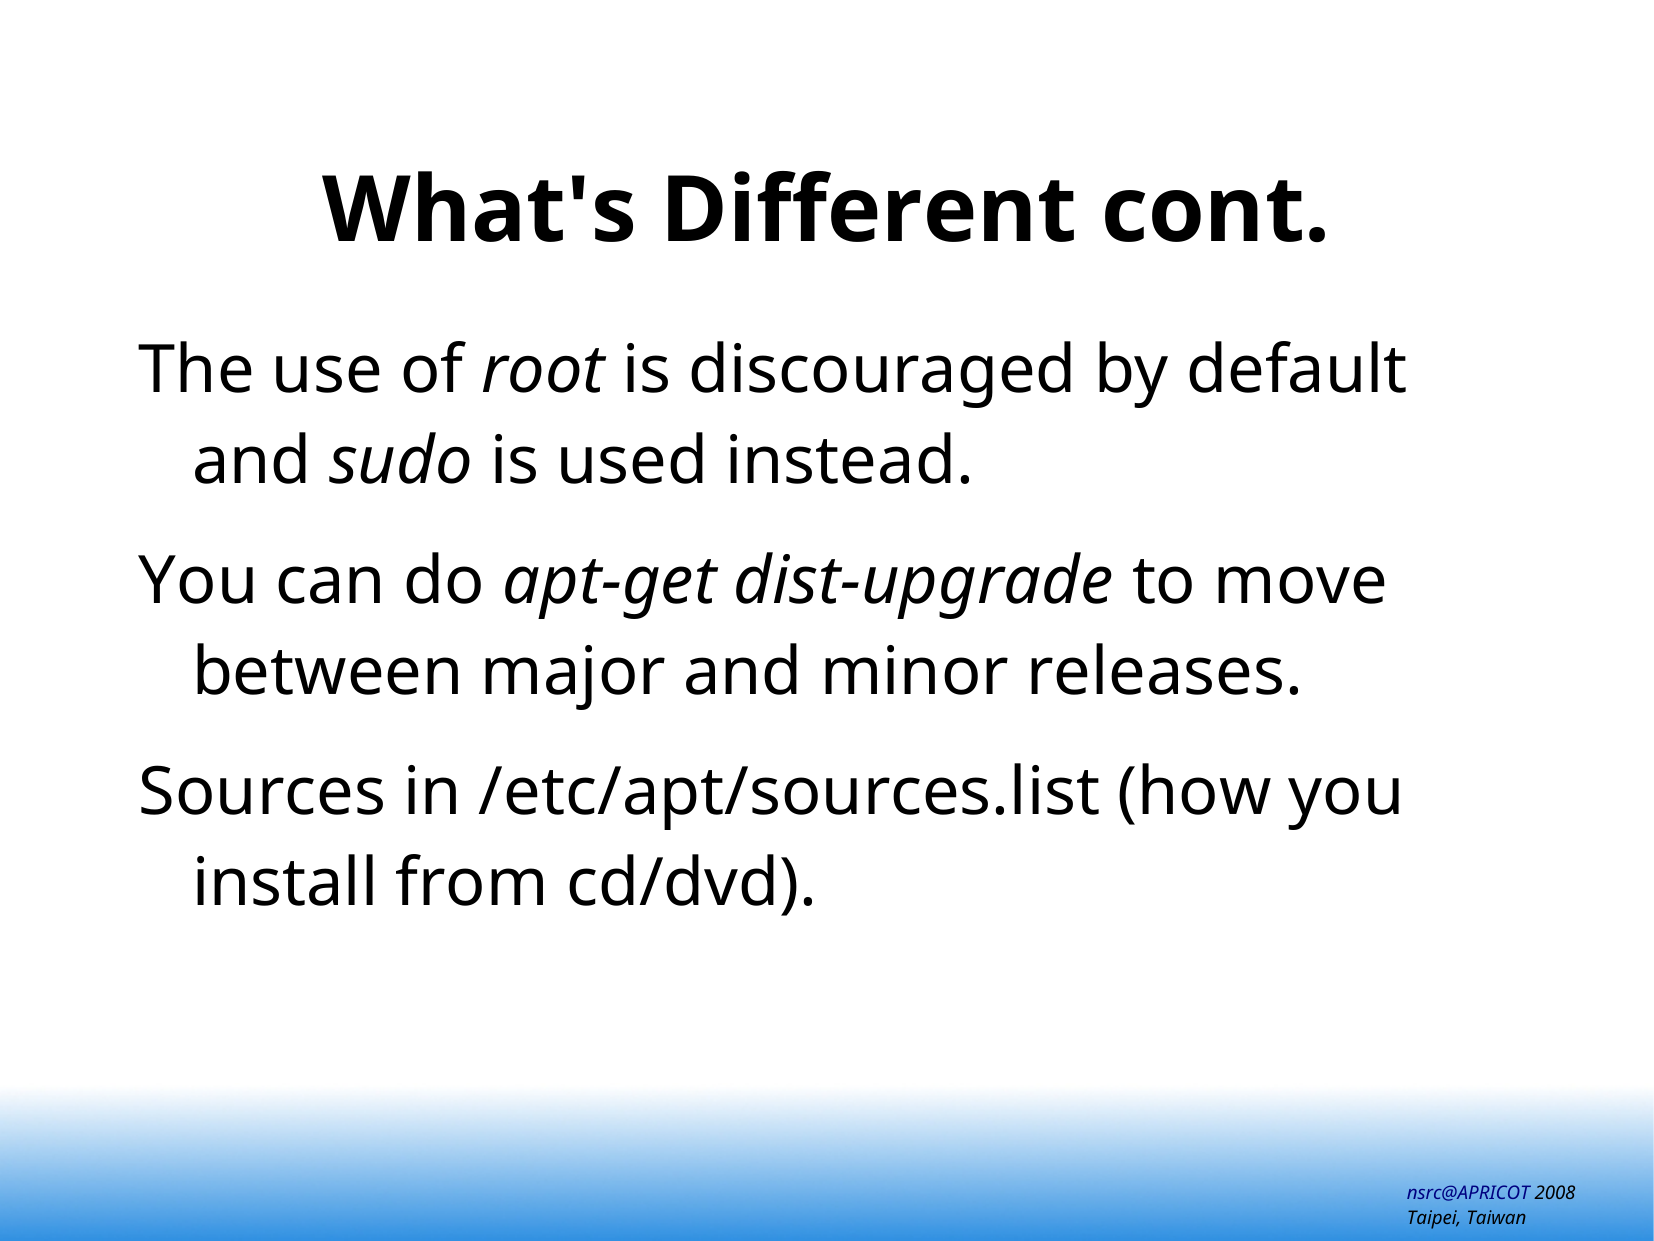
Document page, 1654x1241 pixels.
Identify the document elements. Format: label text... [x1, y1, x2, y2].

list The use of root is discouraged by default and sudo is used instead. You can do apt-get dist-upgrade to move between major and minor releases. Sources in /etc/apt/sources.list (how you install from cd/dvd). [121, 321, 1534, 1104]
picture [0, 1083, 1654, 1241]
title What's Different cont. [121, 102, 1534, 310]
